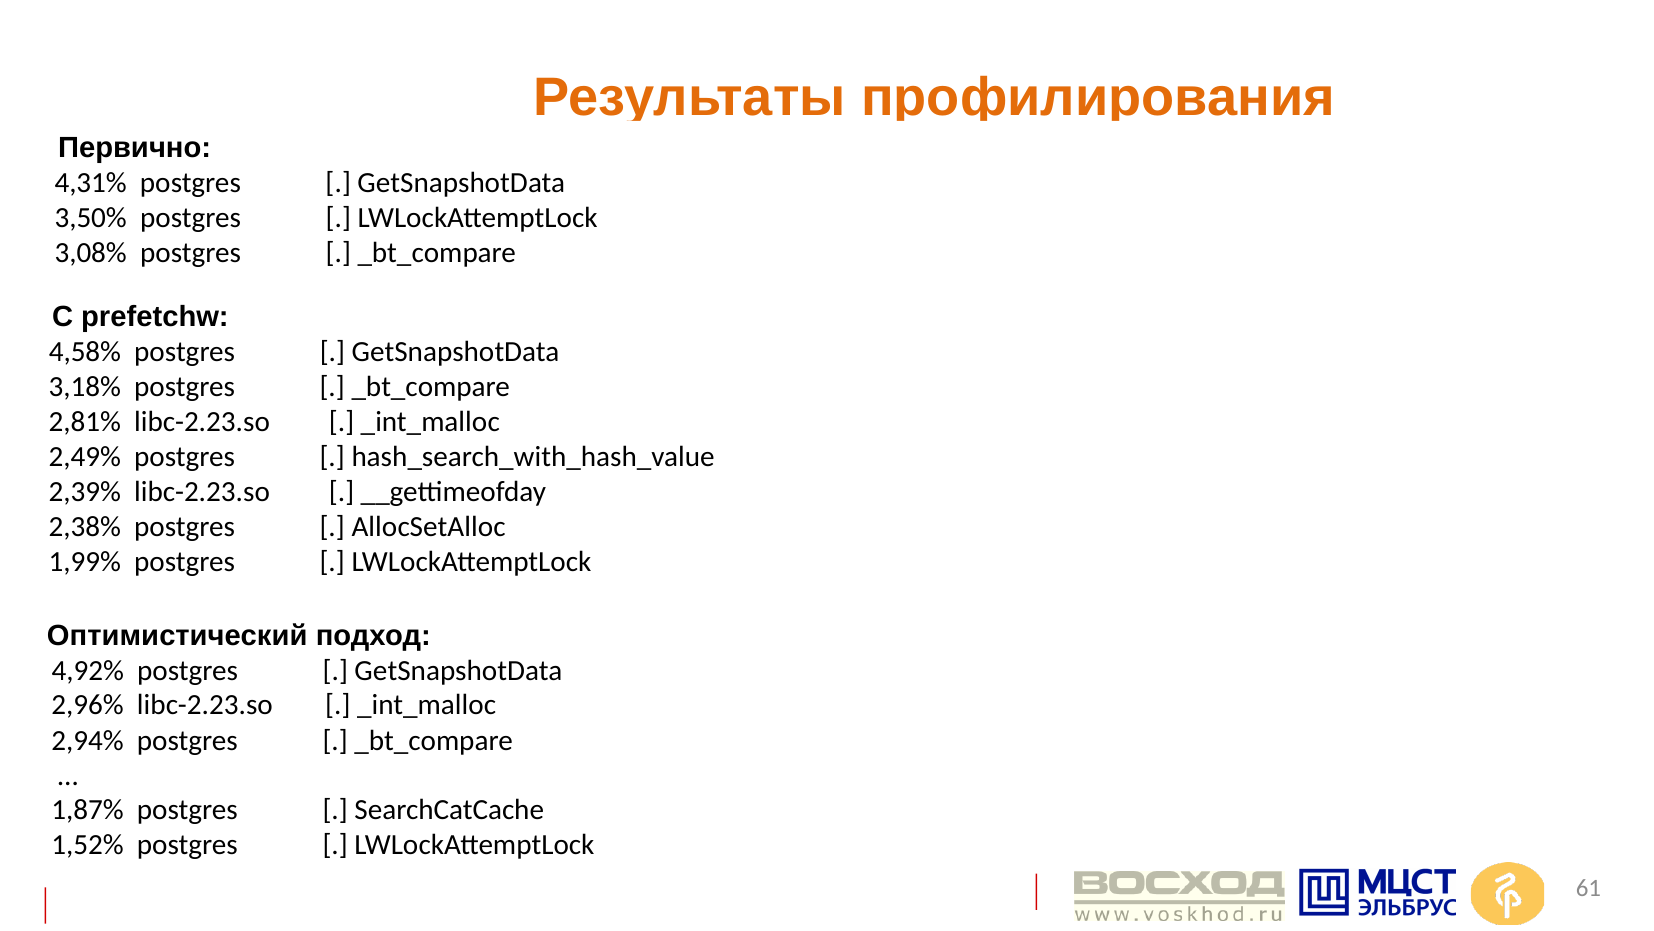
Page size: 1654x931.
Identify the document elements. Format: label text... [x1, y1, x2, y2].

text_box С prefetchw: 4,58% postgres [.] GetSnapshotData 3,18% postgres [.] _bt_compare 2,81% libc-2.23.so [.] _int_malloc 2,49% postgres [.] hash_search_with_hash_value 2,39% libc-2.23.so [.] __gettimeofday 2,38% postgres [.] AllocSetAlloc 1,99% postgres [.] LWLockAttemptLock [20, 289, 1353, 585]
text_box Первично: 4,31% postgres [.] GetSnapshotData 3,50% postgres [.] LWLockAttemptLock 3,08% postgres [.] _bt_compare [26, 120, 1300, 289]
picture [1470, 862, 1545, 925]
picture [1074, 871, 1285, 921]
text_box Оптимистический подход: 4,92% postgres [.] GetSnapshotData 2,96% libc-2.23.so [.] _int_malloc 2,94% postgres [.] _bt_compare … 1,87% postgres [.] SearchCatCache 1,52% postgres [.] LWLockAttemptLock [23, 608, 1105, 869]
picture [1296, 868, 1456, 916]
text_box Результаты профилирования [407, 49, 1463, 138]
